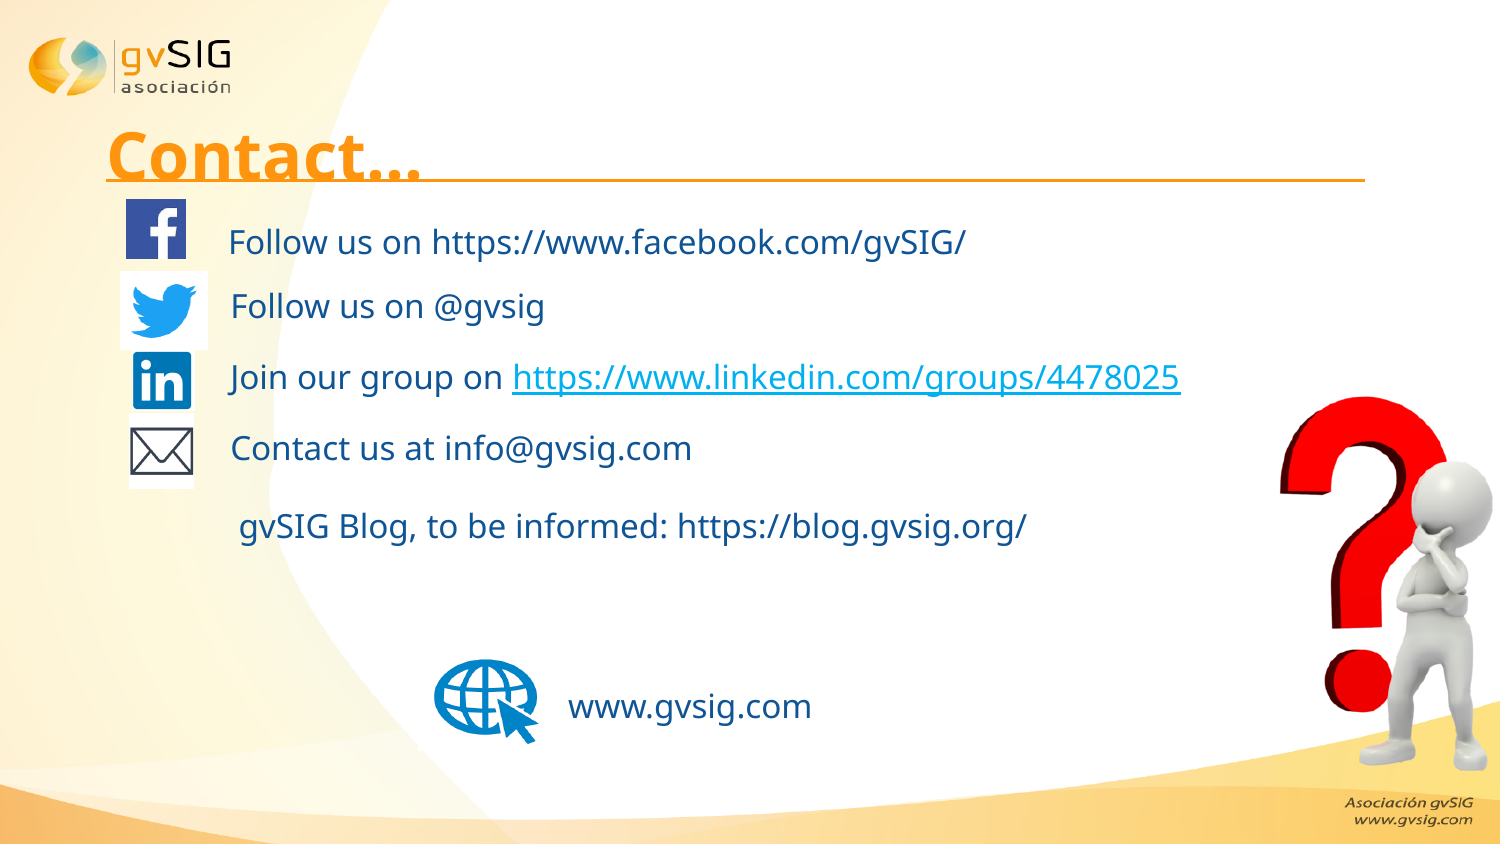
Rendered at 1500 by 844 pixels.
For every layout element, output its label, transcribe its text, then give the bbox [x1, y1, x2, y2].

text_box Contact us at info@gvsig.com [215, 419, 1444, 491]
text_box www.gvsig.com [553, 676, 947, 741]
title Contact... [106, 115, 1288, 179]
picture [0, 0, 1500, 844]
text_box Follow us on https://www.facebook.com/gvSIG/ [213, 211, 1178, 278]
text_box Follow us on @gvsig [215, 277, 1444, 348]
text_box Join our group on https://www.linkedin.com/groups/4478025 [215, 348, 1444, 419]
text_box gvSIG Blog, to be informed: https://blog.gvsig.org/ [223, 496, 1355, 561]
title Contact... [106, 182, 1288, 193]
